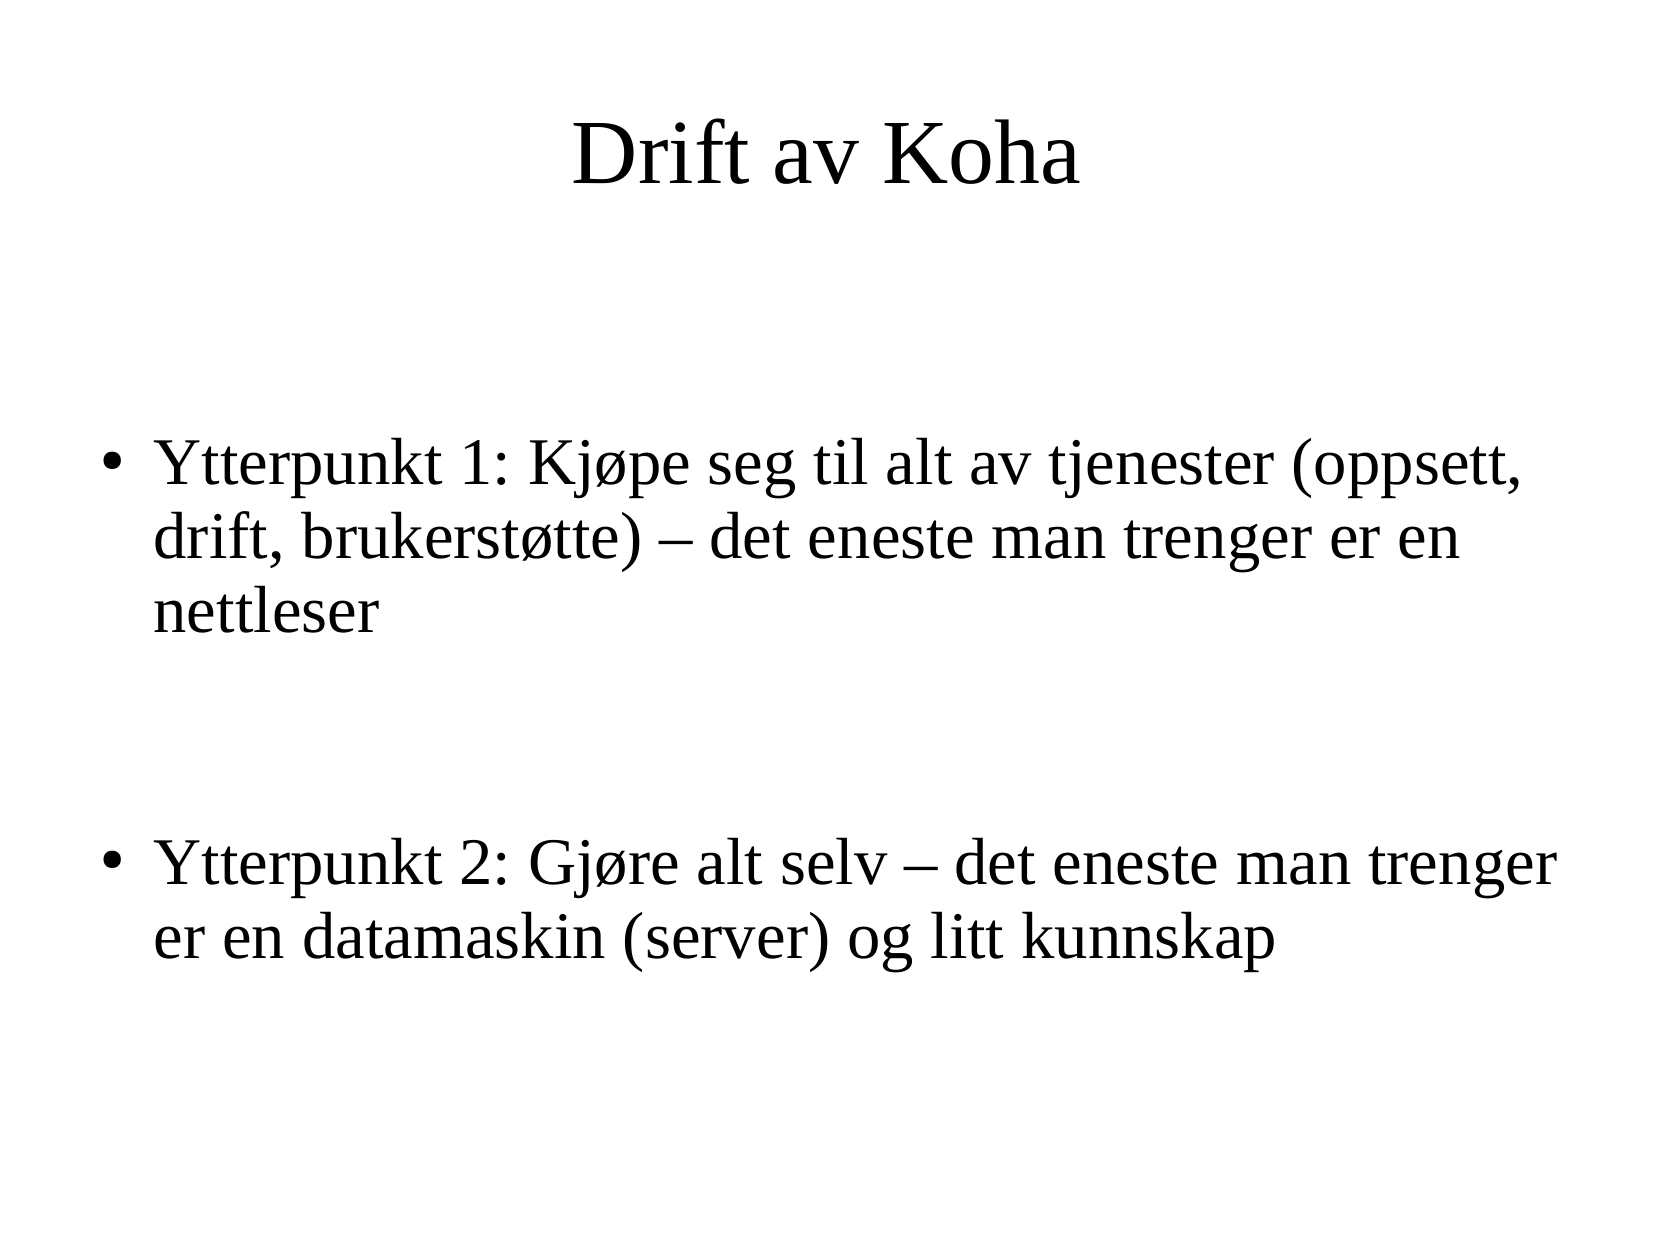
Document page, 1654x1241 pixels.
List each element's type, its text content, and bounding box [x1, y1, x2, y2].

title Drift av Koha [82, 49, 1571, 257]
list Ytterpunkt 1: Kjøpe seg til alt av tjenester (oppsett, drift, brukerstøtte) – det eneste man trenger er en nettleser Ytterpunkt 2: Gjøre alt selv – det eneste man trenger er en datamaskin (server) og litt kunnskap [82, 425, 1571, 1010]
